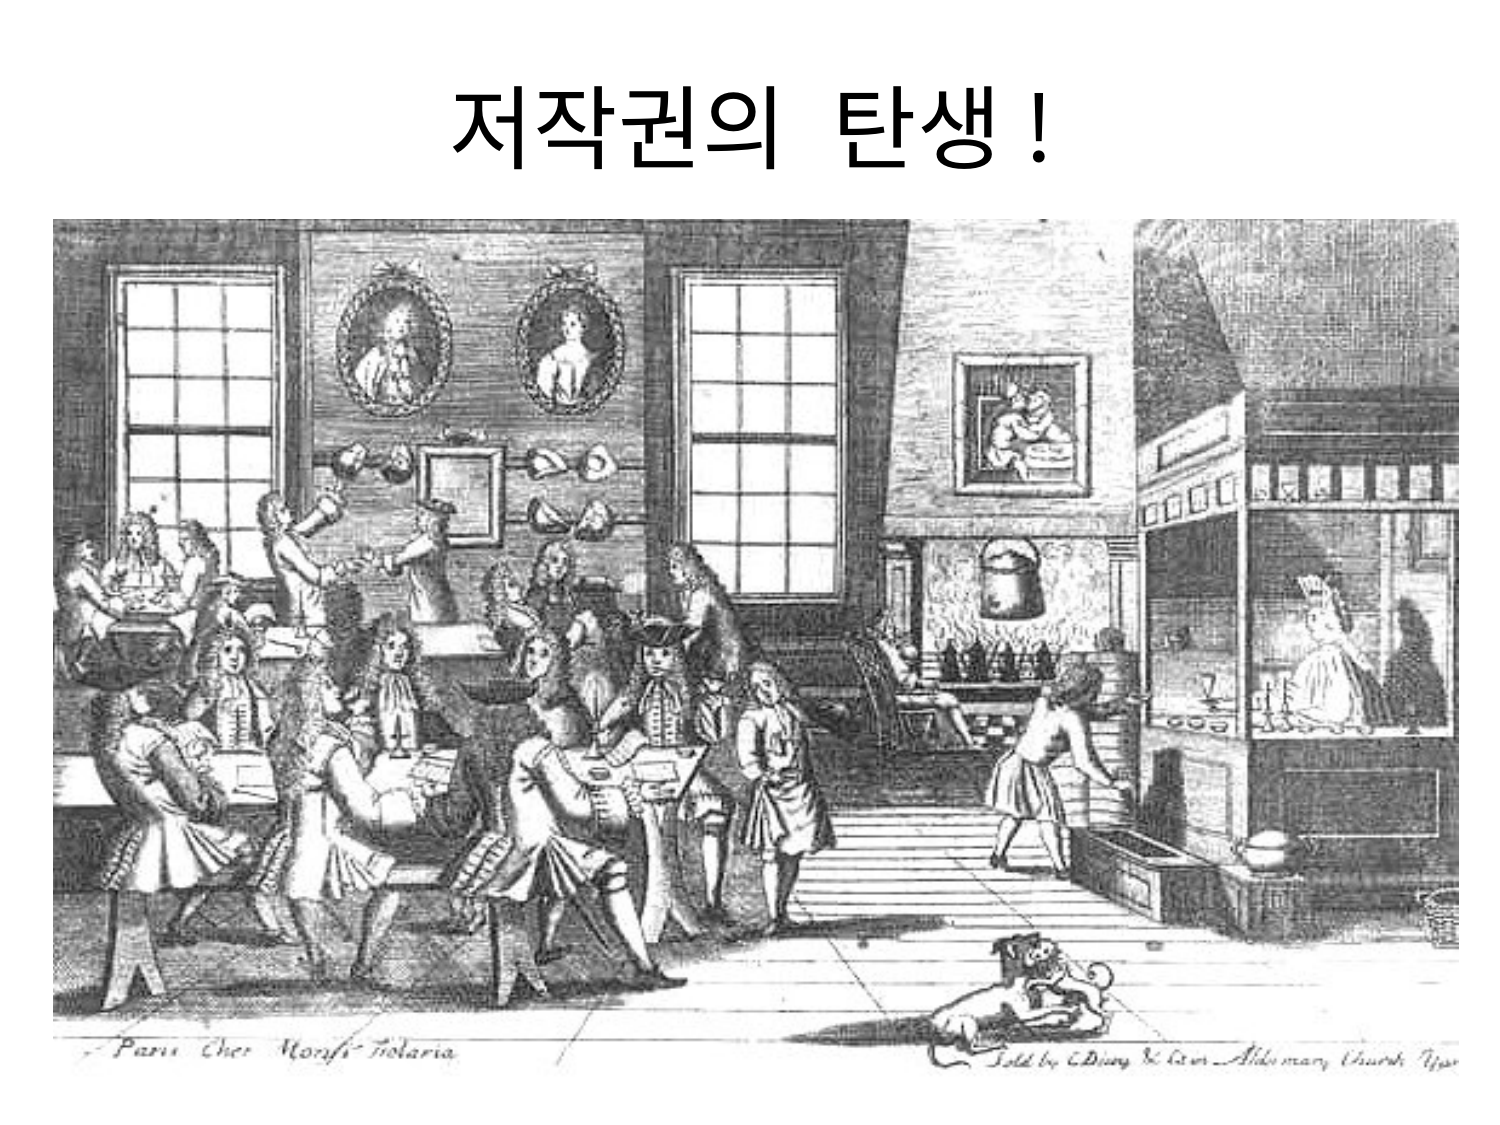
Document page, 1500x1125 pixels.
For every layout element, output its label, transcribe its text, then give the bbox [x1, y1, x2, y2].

title 저작권의 탄생! [76, 42, 1427, 209]
picture [53, 219, 1459, 1094]
